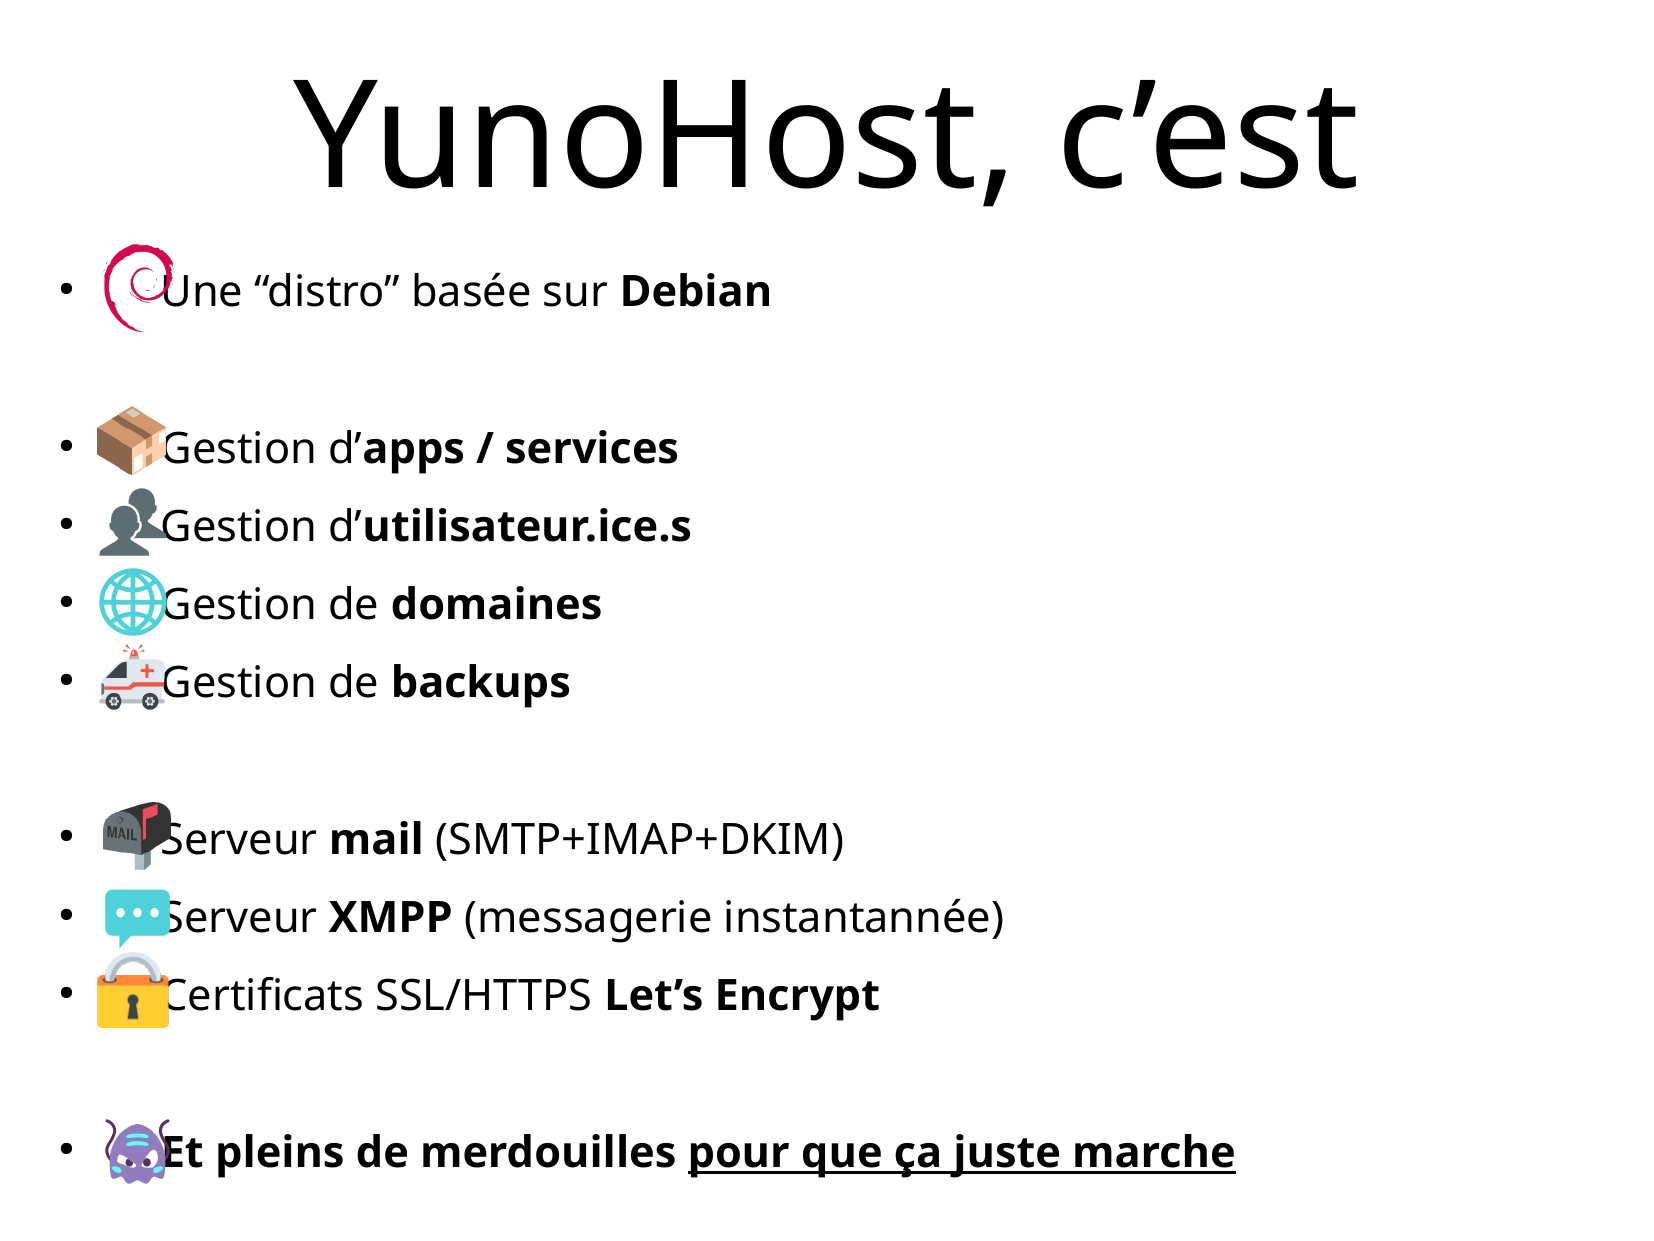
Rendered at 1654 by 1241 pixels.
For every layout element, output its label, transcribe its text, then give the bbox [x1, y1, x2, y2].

title YunoHost, c’est [82, 25, 1571, 233]
picture [103, 1117, 171, 1186]
picture [103, 802, 171, 871]
picture [97, 642, 166, 711]
list Une “distro” basée sur Debian Gestion d’apps / services Gestion d’utilisateur.ice.s Gestion de domaines Gestion de backups Serveur mail (SMTP+IMAP+DKIM) Serveur XMPP (messagerie instantannée) Certificats SSL/HTTPS Let’s Encrypt Et pleins de merdouilles pour que ça juste marche [47, 260, 1606, 1186]
picture [97, 486, 169, 557]
picture [99, 243, 175, 334]
picture [95, 884, 171, 1028]
picture [97, 566, 169, 637]
picture [97, 406, 166, 475]
